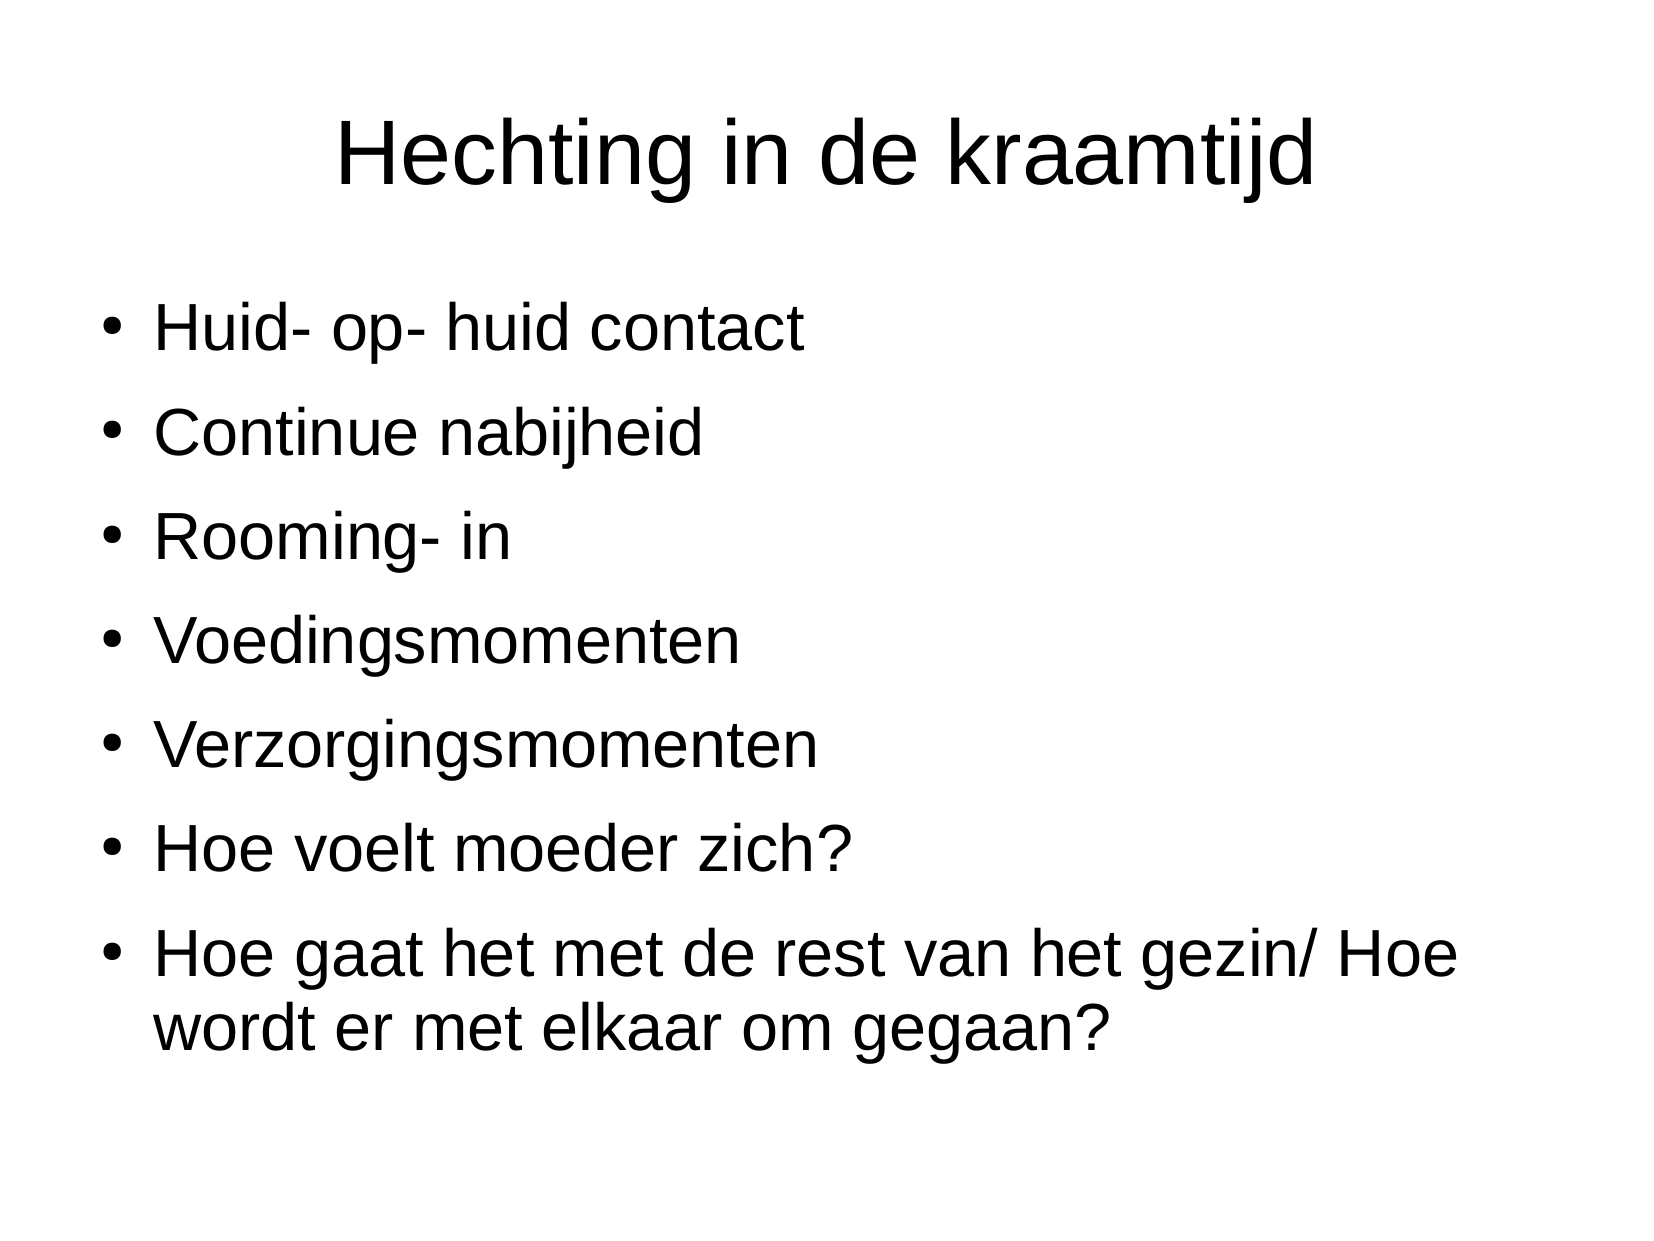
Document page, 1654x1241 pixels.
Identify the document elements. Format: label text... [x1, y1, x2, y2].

title Hechting in de kraamtijd [82, 49, 1571, 257]
list Huid- op- huid contact Continue nabijheid Rooming- in Voedingsmomenten Verzorgingsmomenten Hoe voelt moeder zich? Hoe gaat het met de rest van het gezin/ Hoe wordt er met elkaar om gegaan? [82, 290, 1571, 1109]
